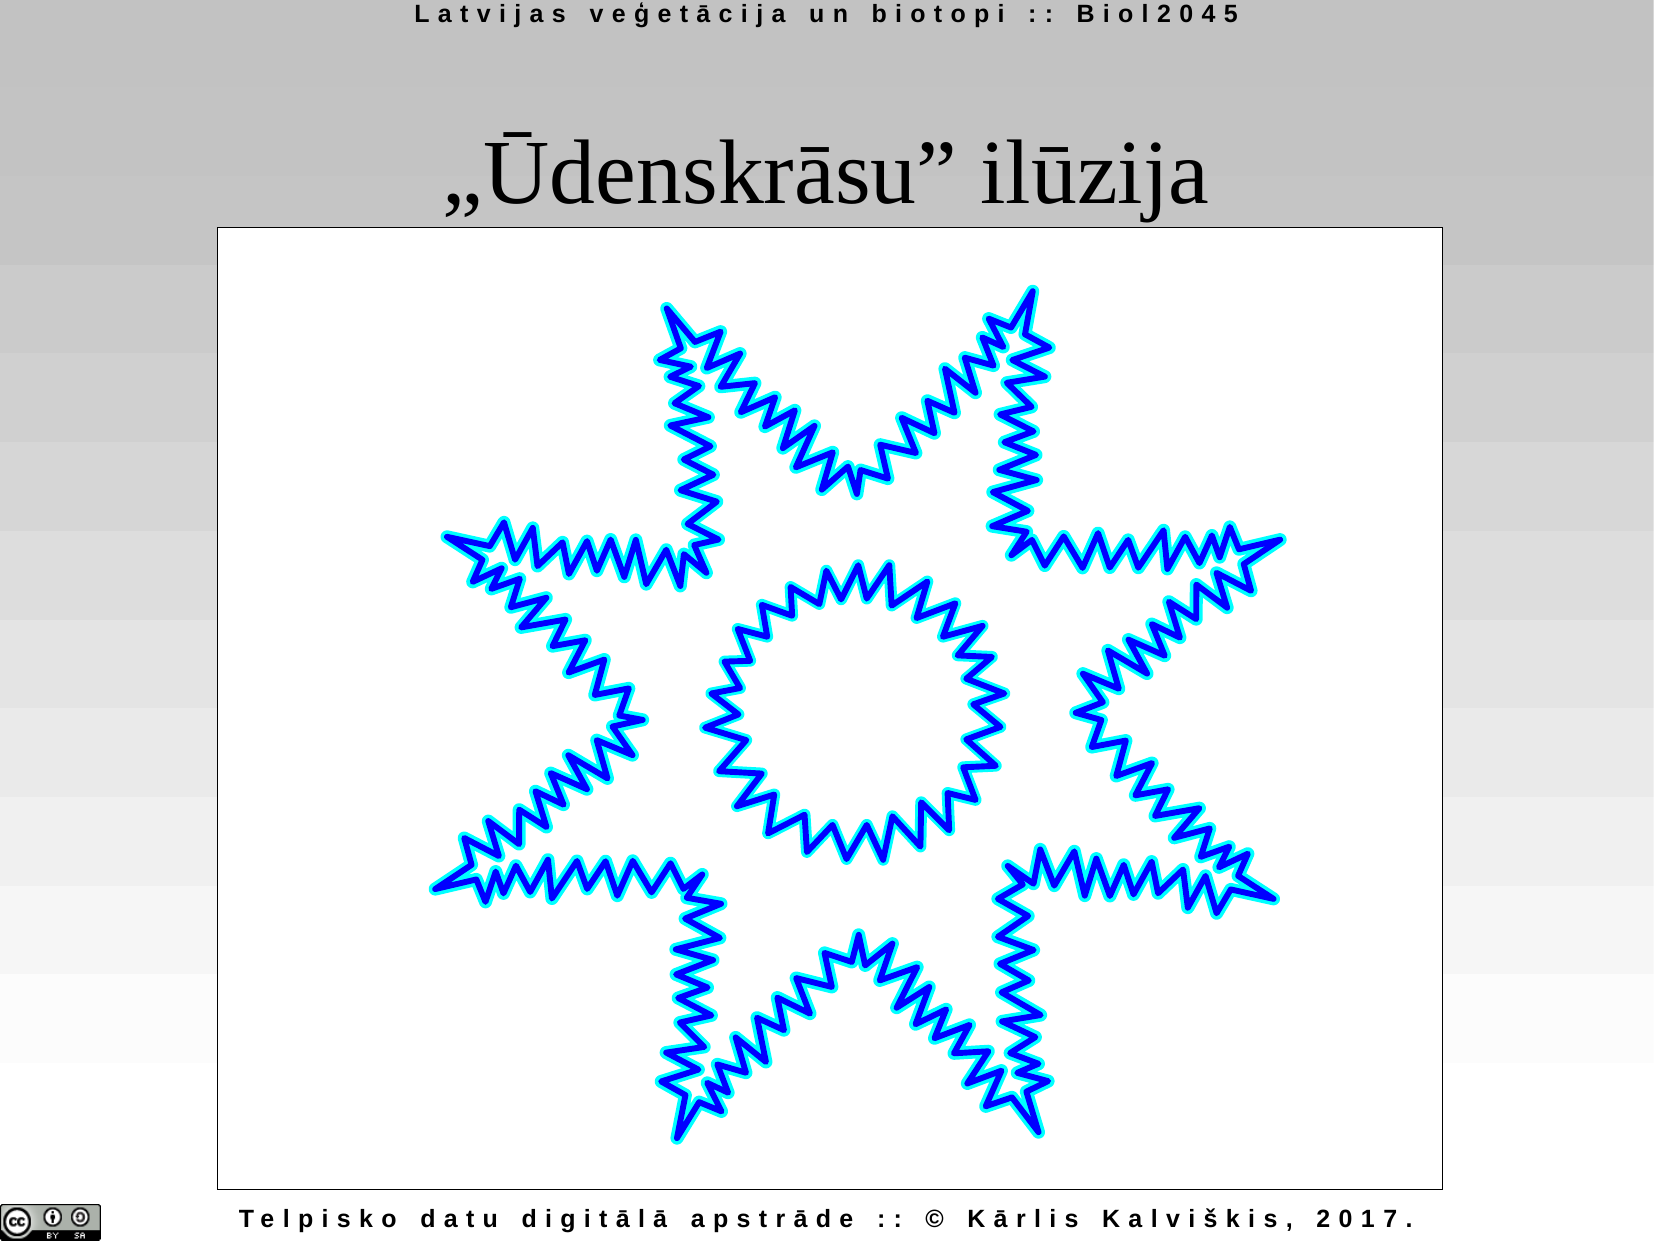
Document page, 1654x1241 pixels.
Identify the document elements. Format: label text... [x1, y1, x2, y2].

title „Ūdenskrāsu” ilūzija [29, 49, 1625, 296]
text_box [473, 331, 1242, 1099]
text_box [217, 296, 1443, 1190]
picture [0, 0, 1654, 1241]
